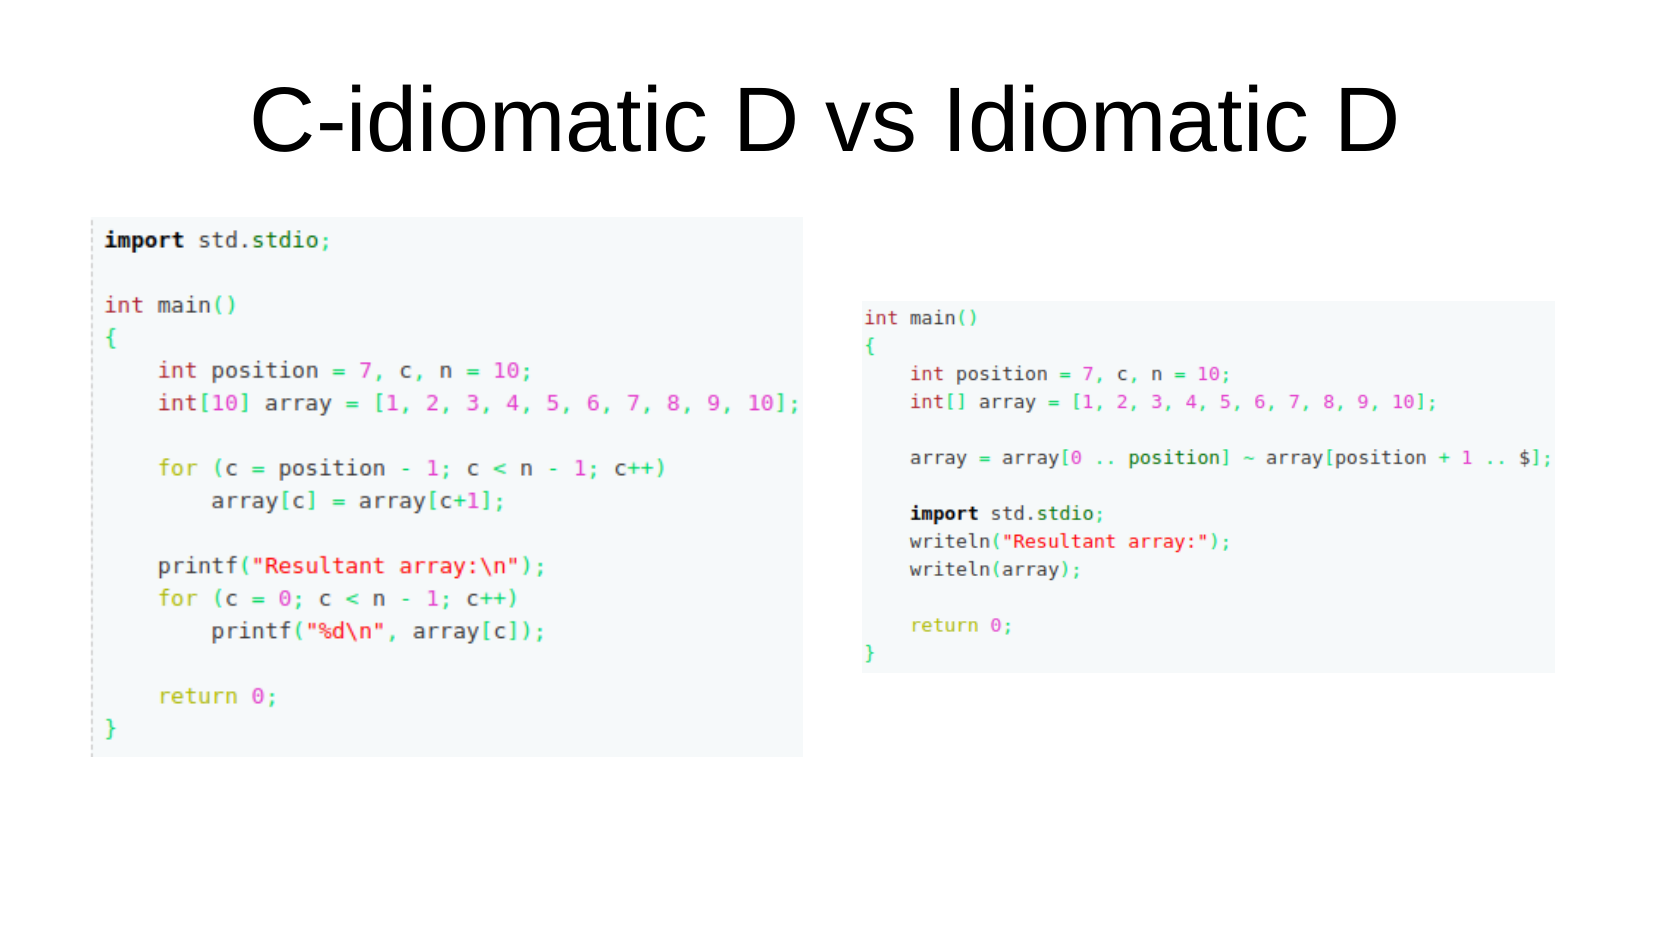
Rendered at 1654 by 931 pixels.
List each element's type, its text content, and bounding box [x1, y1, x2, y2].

picture [862, 301, 1555, 673]
picture [88, 217, 803, 757]
title C-idiomatic D vs Idiomatic D [82, 37, 1571, 193]
